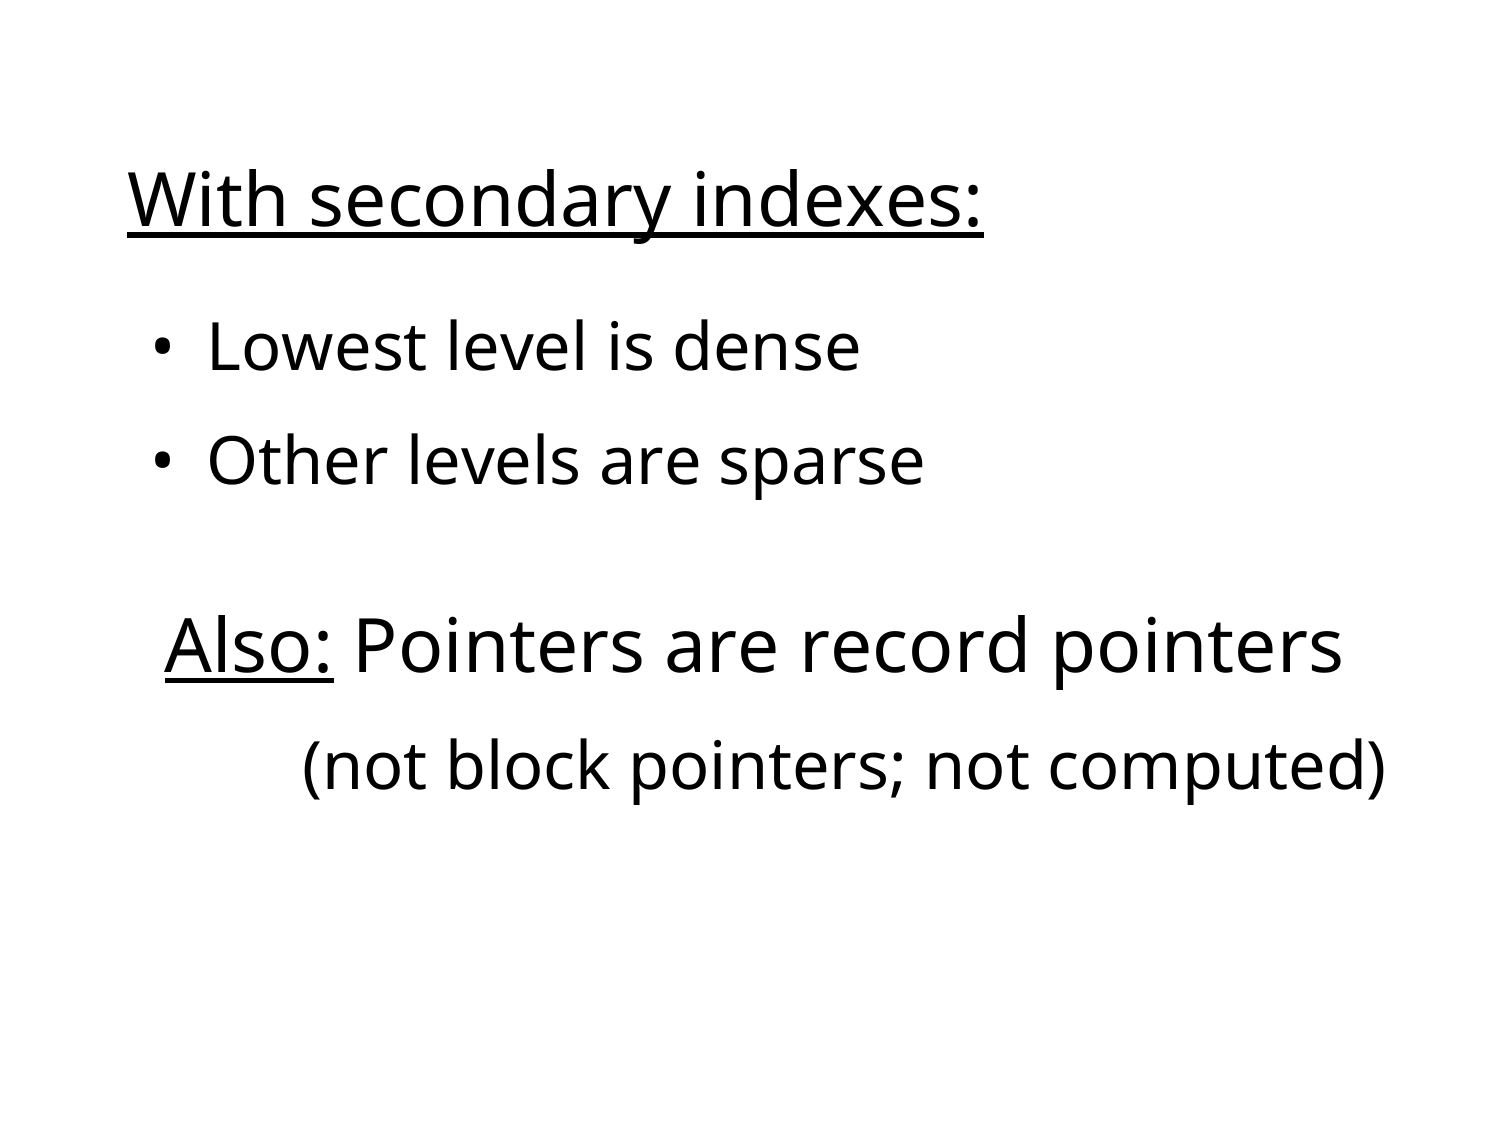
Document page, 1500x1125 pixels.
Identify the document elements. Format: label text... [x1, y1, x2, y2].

list Lowest level is dense Other levels are sparse [135, 285, 1411, 548]
list (not block pointers; not computed) [231, 704, 1500, 826]
title Also: Pointers are record pointers [150, 545, 1500, 734]
title With secondary indexes: [112, 99, 1388, 288]
